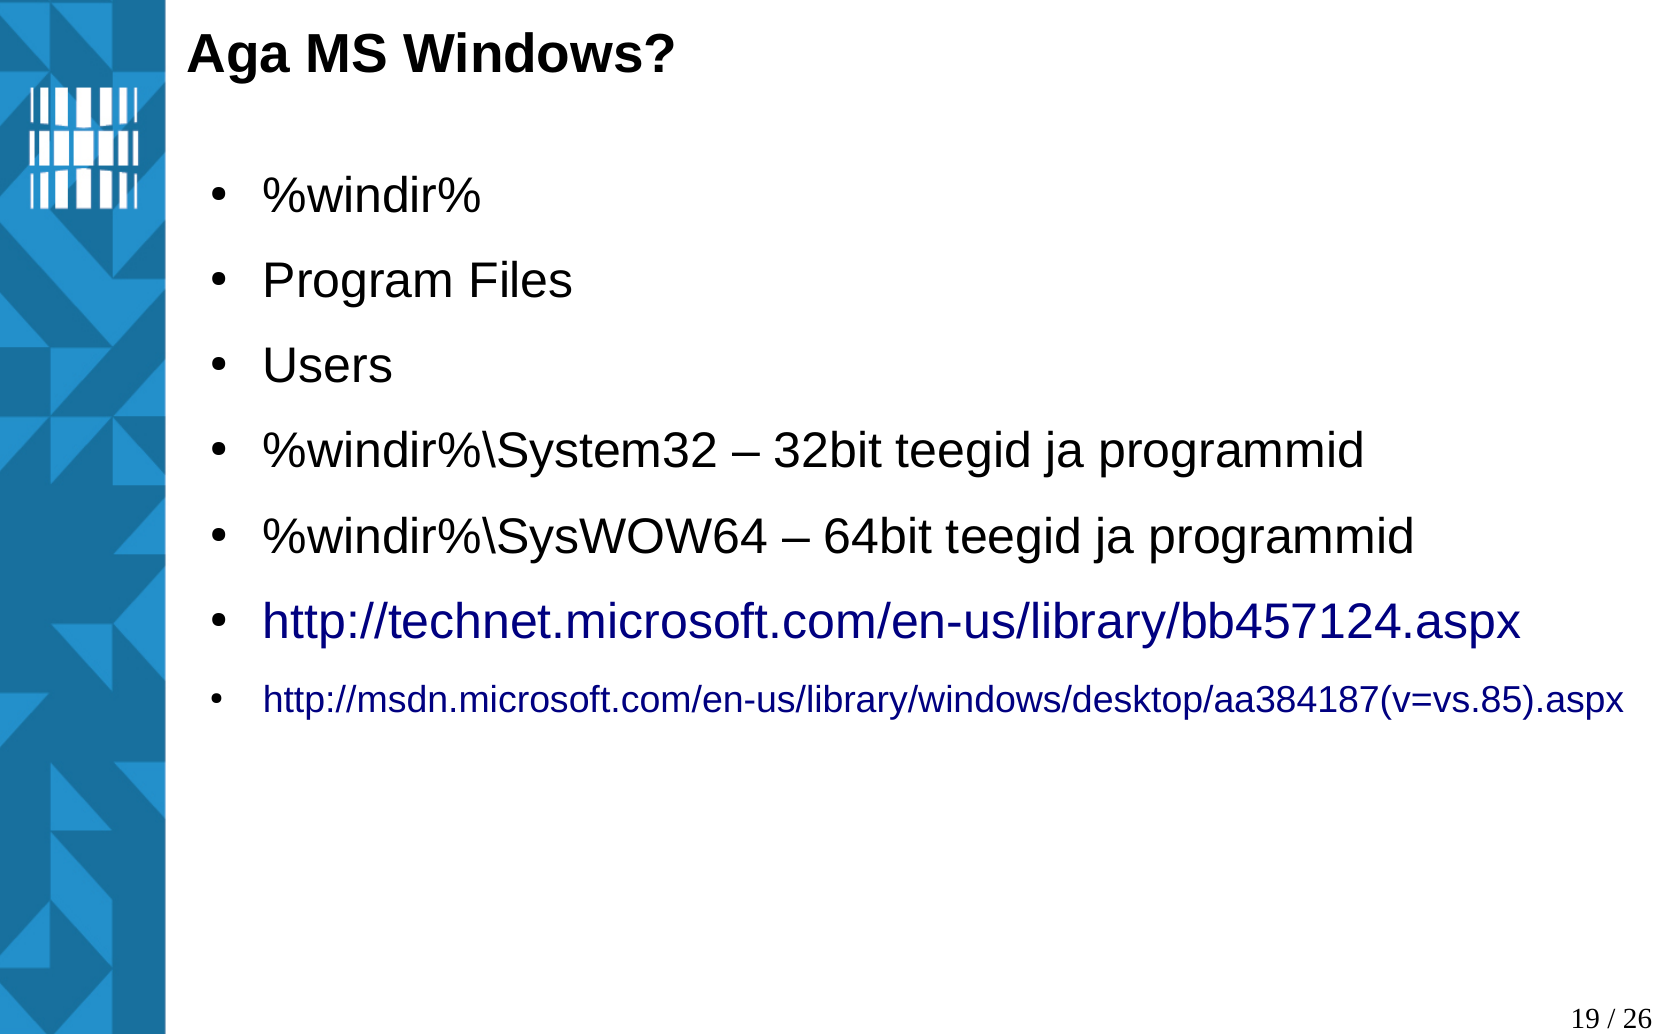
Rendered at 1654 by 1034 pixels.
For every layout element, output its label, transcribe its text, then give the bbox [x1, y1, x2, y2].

list %windir% Program Files Users %windir%\System32 – 32bit teegid ja programmid %windir%\SysWOW64 – 64bit teegid ja programmid http://technet.microsoft.com/en-us/library/bb457124.aspx http://msdn.microsoft.com/en-us/library/windows/desktop/aa384187(v=vs.85).aspx [192, 166, 1654, 916]
title Aga MS Windows? [186, 1, 1589, 105]
